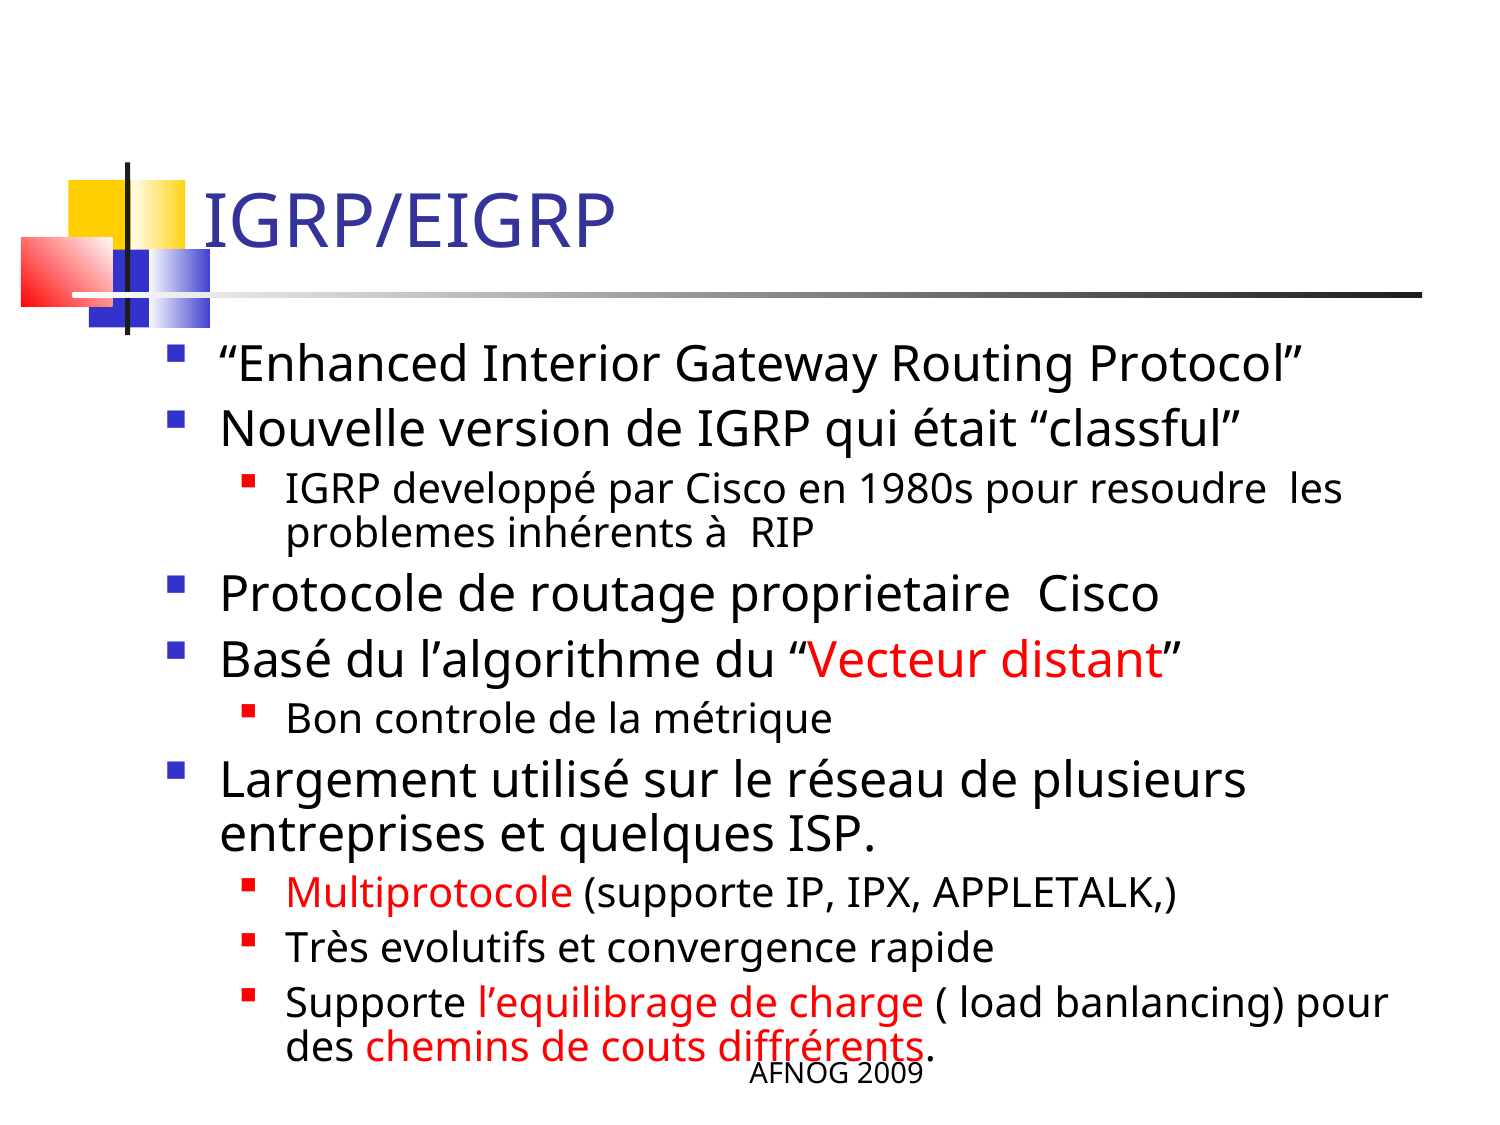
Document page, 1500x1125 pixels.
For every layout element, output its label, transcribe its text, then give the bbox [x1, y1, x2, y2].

list “Enhanced Interior Gateway Routing Protocol” Nouvelle version de IGRP qui était “classful” IGRP developpé par Cisco en 1980s pour resoudre les problemes inhérents à RIP Protocole de routage proprietaire Cisco Basé du l’algorithme du “Vecteur distant” Bon controle de la métrique Largement utilisé sur le réseau de plusieurs entreprises et quelques ISP. Multiprotocole (supporte IP, IPX, APPLETALK,)‏ Très evolutifs et convergence rapide Supporte l’equilibrage de charge ( load banlancing) pour des chemins de couts diffrérents. [149, 330, 1469, 1071]
title IGRP/EIGRP [188, 35, 1468, 276]
